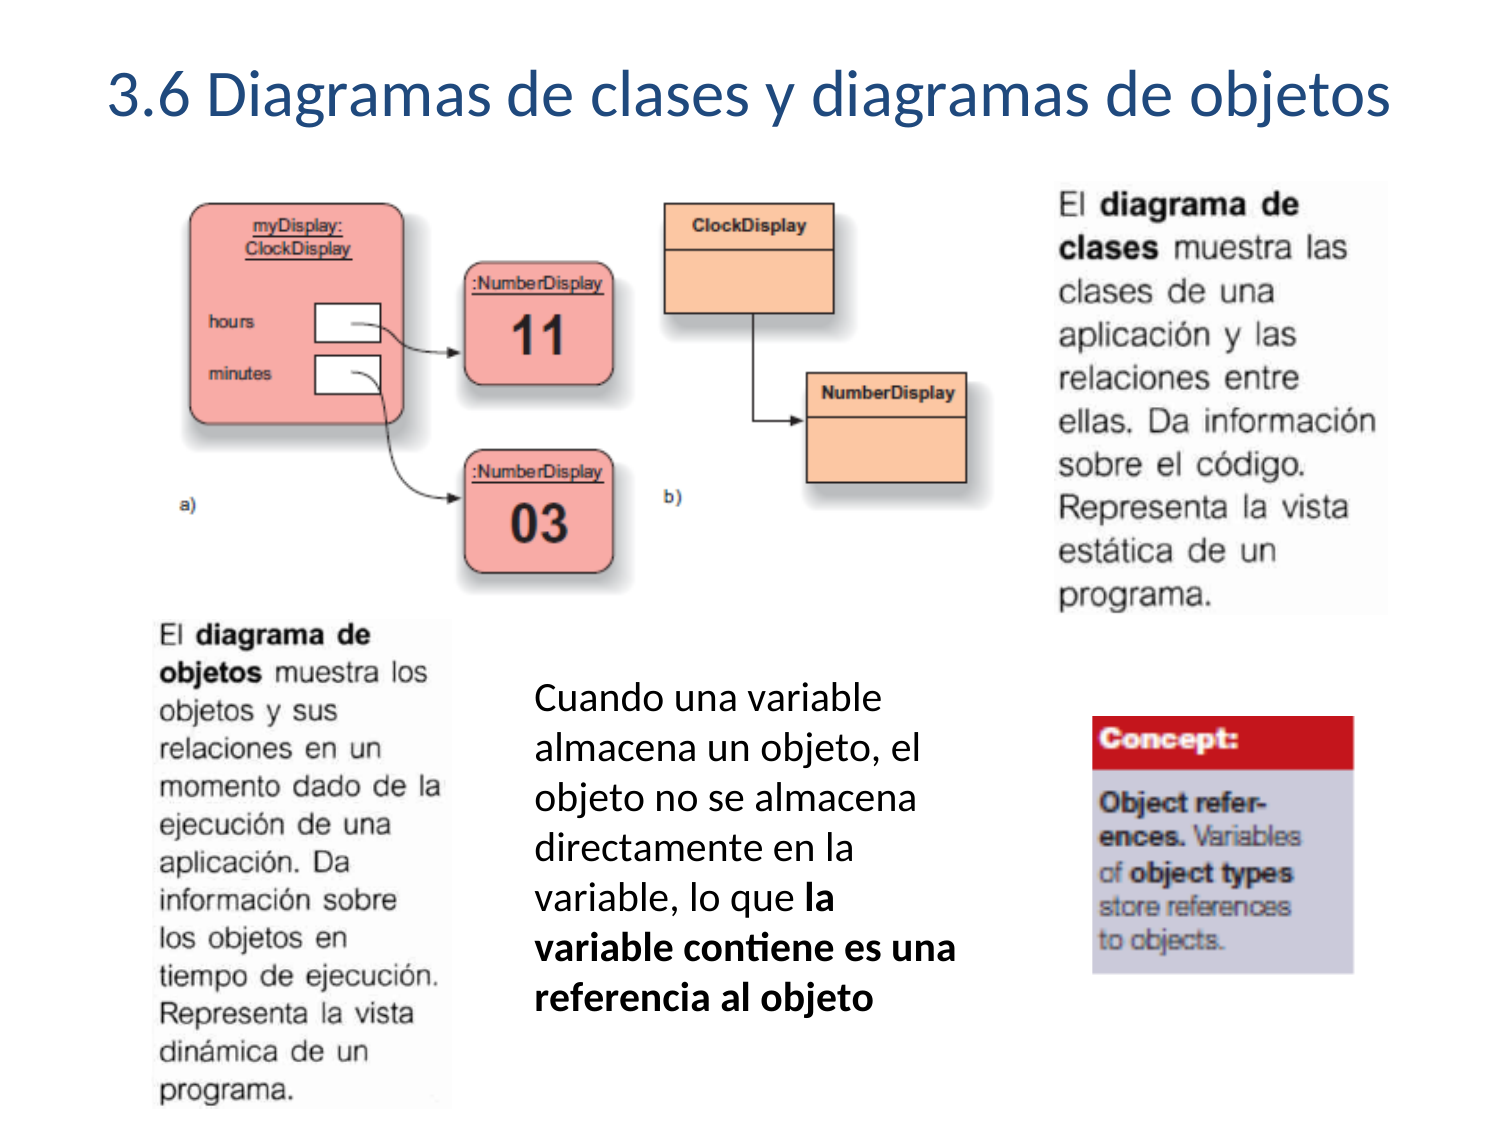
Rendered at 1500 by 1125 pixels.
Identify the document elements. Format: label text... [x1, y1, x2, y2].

picture [151, 619, 452, 1109]
picture [1054, 181, 1388, 615]
text_box Cuando una variable almacena un objeto, el objeto no se almacena directamente en la variable, lo que la variable contiene es una referencia al objeto [519, 662, 981, 1029]
title 3.6 Diagramas de clases y diagramas de objetos [75, 45, 1426, 136]
picture [161, 184, 1008, 607]
picture [1092, 716, 1358, 978]
